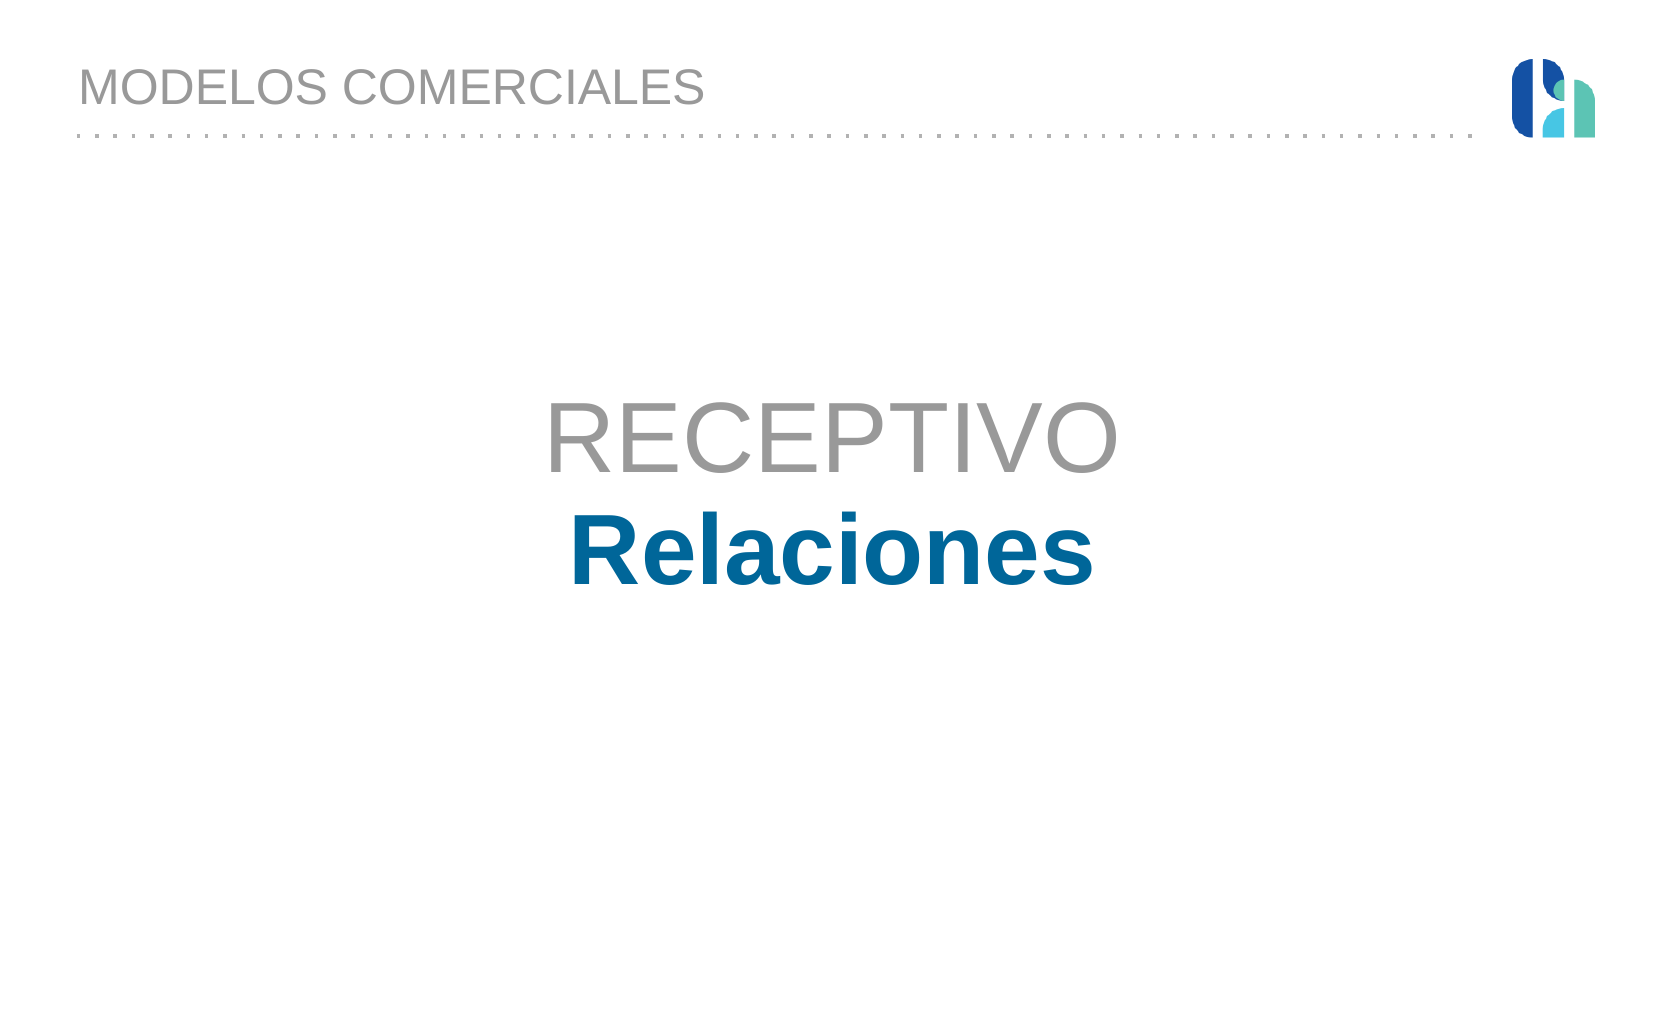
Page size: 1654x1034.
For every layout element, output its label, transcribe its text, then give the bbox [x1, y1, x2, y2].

text_box MODELOS COMERCIALES [63, 52, 1368, 123]
text_box RECEPTIVO Relaciones [283, 375, 1382, 614]
picture [1505, 53, 1602, 142]
